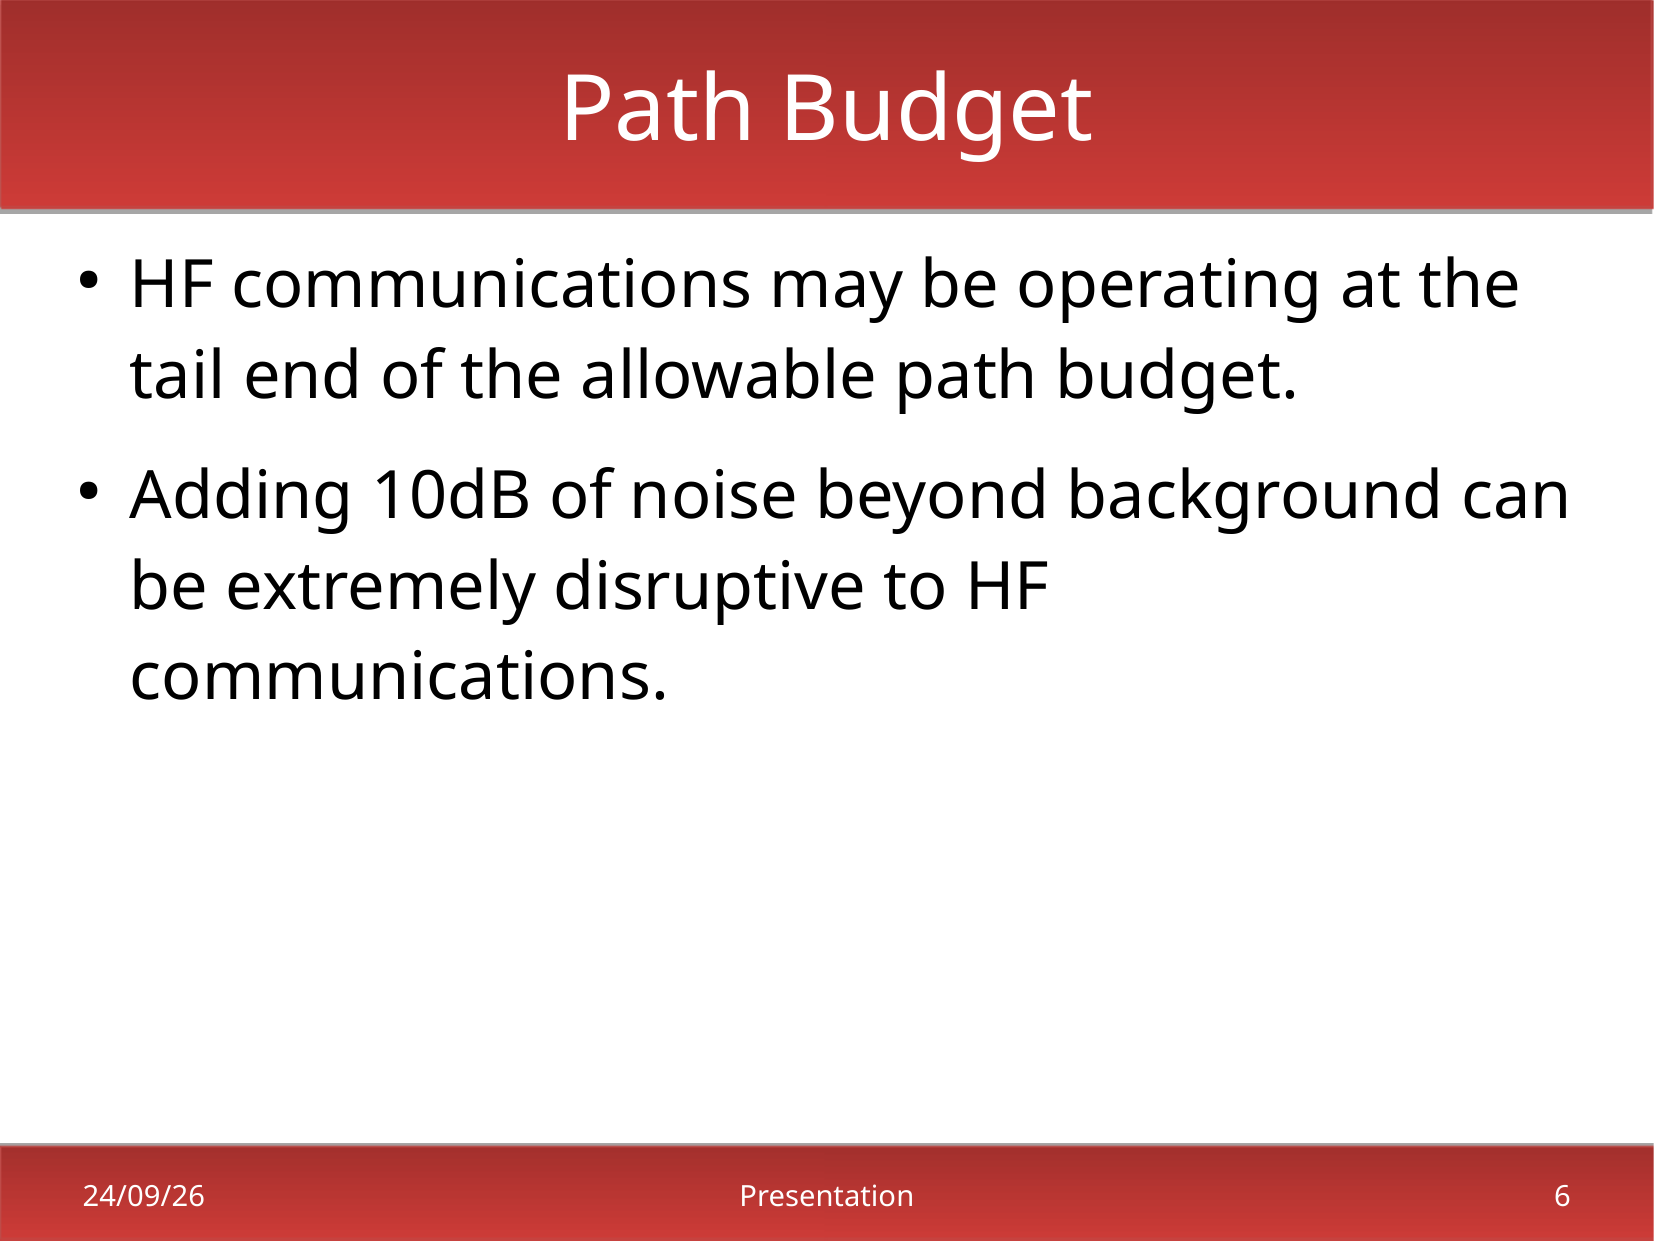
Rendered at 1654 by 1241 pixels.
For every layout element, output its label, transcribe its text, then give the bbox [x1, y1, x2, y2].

picture [0, 0, 1654, 214]
picture [0, 1143, 1654, 1241]
list HF communications may be operating at the tail end of the allowable path budget. Adding 10dB of noise beyond background can be extremely disruptive to HF communications. [59, 236, 1595, 1055]
title Path Budget [59, 31, 1595, 178]
